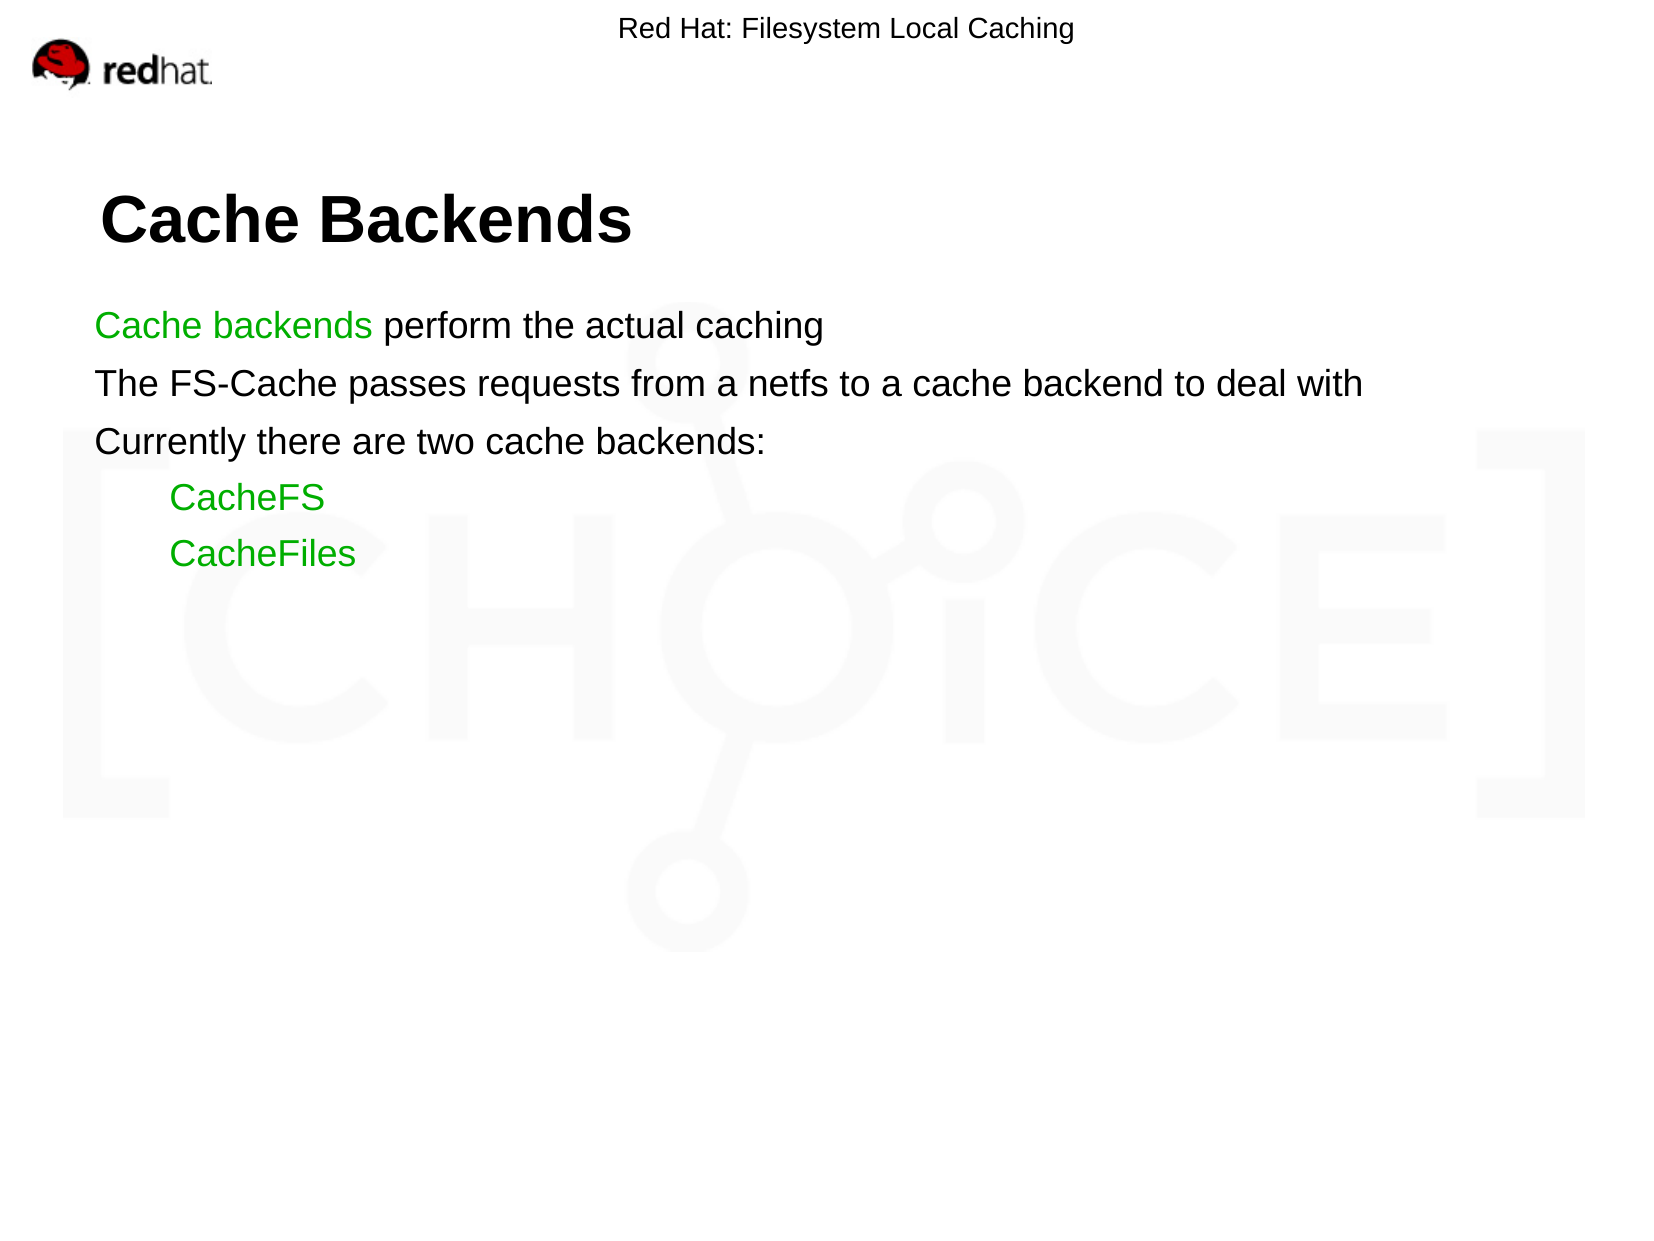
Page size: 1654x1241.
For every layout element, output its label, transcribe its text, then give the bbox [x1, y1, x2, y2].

picture [63, 302, 1585, 952]
list Cache backends perform the actual caching The FS-Cache passes requests from a netfs to a cache backend to deal with Currently there are two cache backends: CacheFS CacheFiles [94, 304, 1500, 1174]
title Cache Backends [100, 164, 1506, 275]
picture [31, 37, 212, 98]
